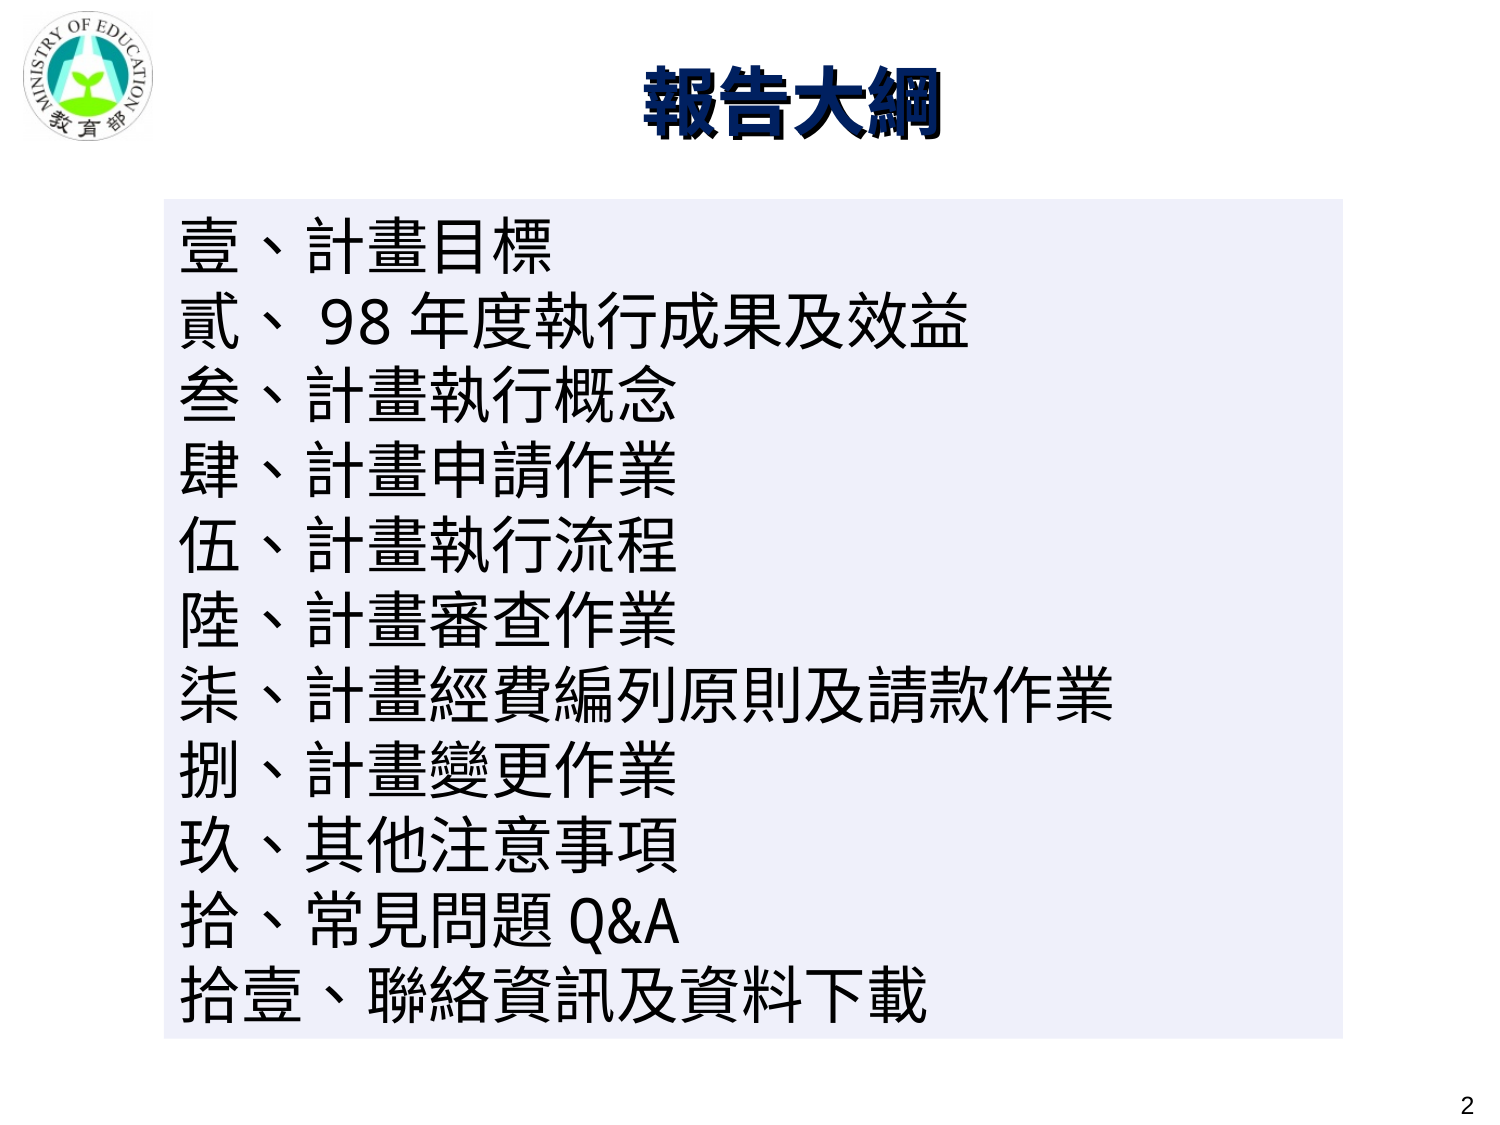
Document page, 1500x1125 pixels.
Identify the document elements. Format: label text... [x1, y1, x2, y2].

text_box 壹、計畫目標 貳、98年度執行成果及效益 叁、計畫執行概念 肆、計畫申請作業 伍、計畫執行流程 陸、計畫審查作業 柒、計畫經費編列原則及請款作業 捌、計畫變更作業 玖、其他注意事項 拾、常見問題Q&A 拾壹、聯絡資訊及資料下載 [164, 199, 1343, 1039]
title 報告大綱 [164, 46, 1418, 153]
